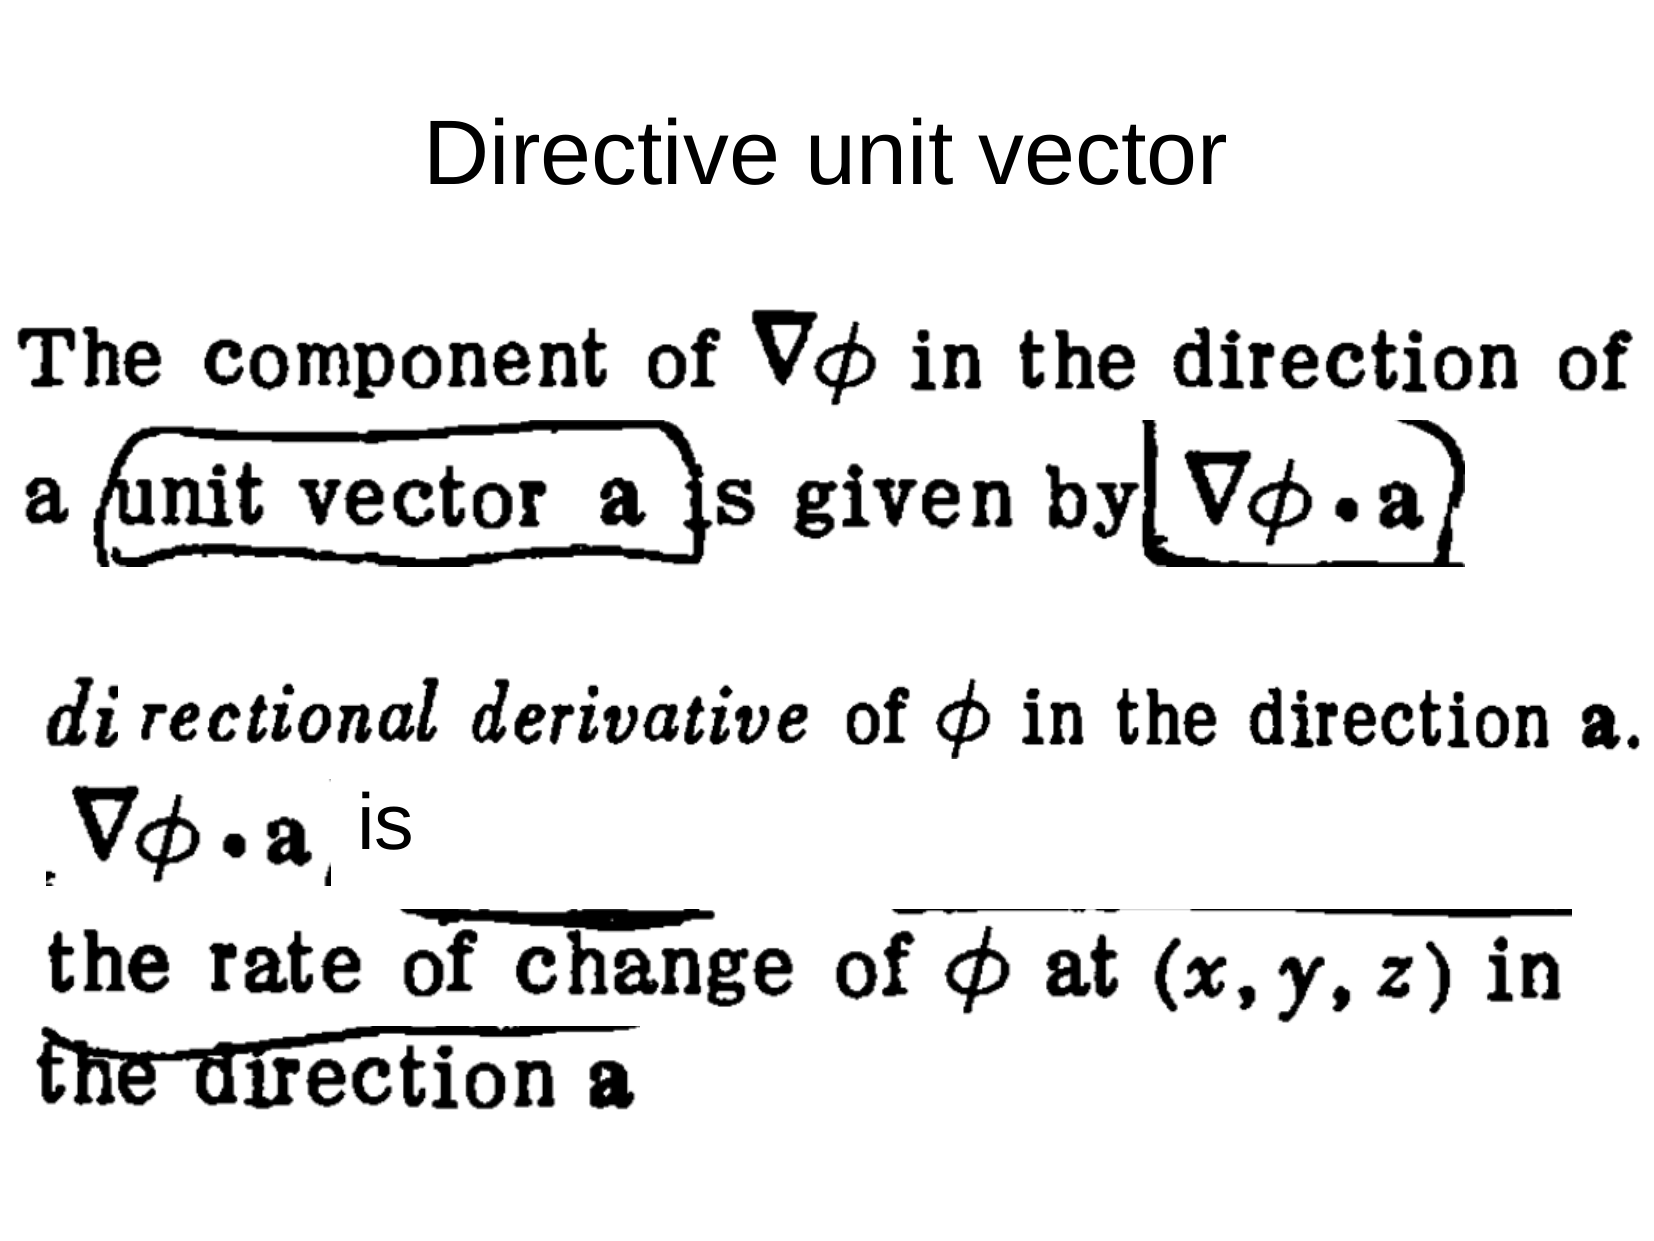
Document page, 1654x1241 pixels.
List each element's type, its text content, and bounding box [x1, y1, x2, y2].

picture [46, 779, 331, 886]
picture [0, 283, 1654, 567]
text_box is [342, 770, 934, 875]
picture [23, 909, 1572, 1123]
picture [23, 658, 1642, 759]
title Directive unit vector [82, 49, 1571, 257]
